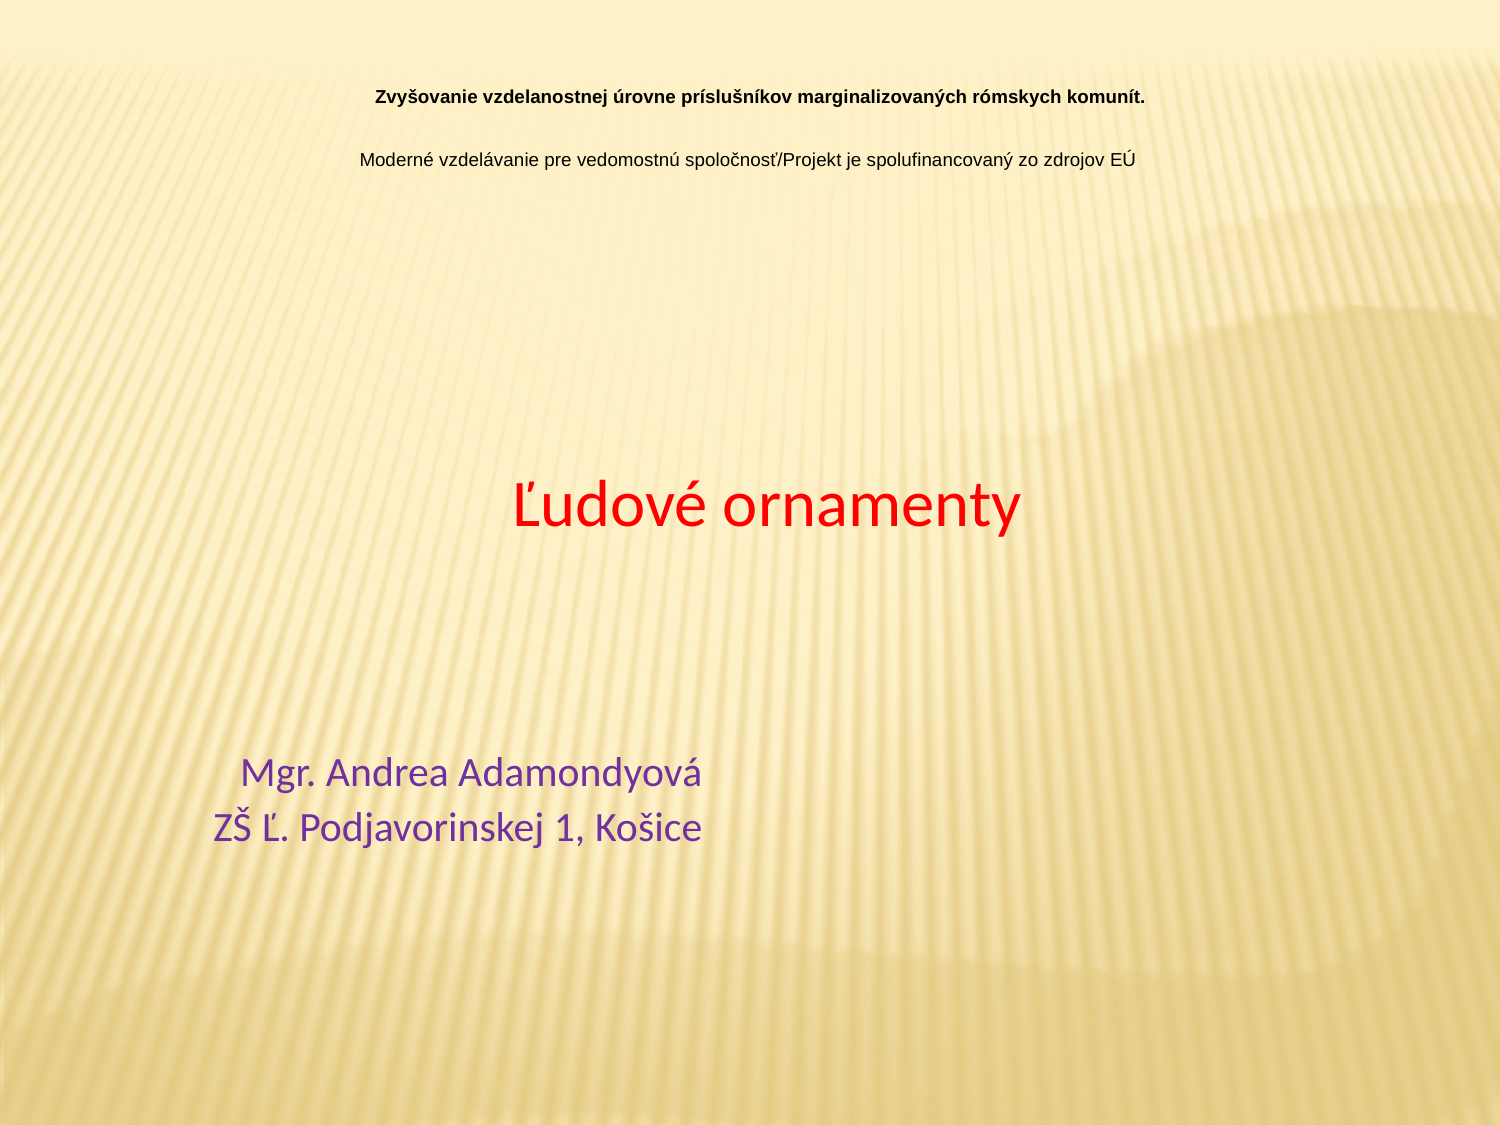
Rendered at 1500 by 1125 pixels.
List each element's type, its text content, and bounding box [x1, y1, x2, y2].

text_box Ľudové ornamenty [76, 339, 1458, 580]
text_box Zvyšovanie vzdelanostnej úrovne príslušníkov marginalizovaných rómskych komunít. Moderné vzdelávanie pre vedomostnú spoločnosť/Projekt je spolufinancovaný zo zdrojov EÚ [345, 78, 1175, 240]
text_box Mgr. Andrea Adamondyová ZŠ Ľ. Podjavorinskej 1, Košice [198, 627, 1336, 915]
